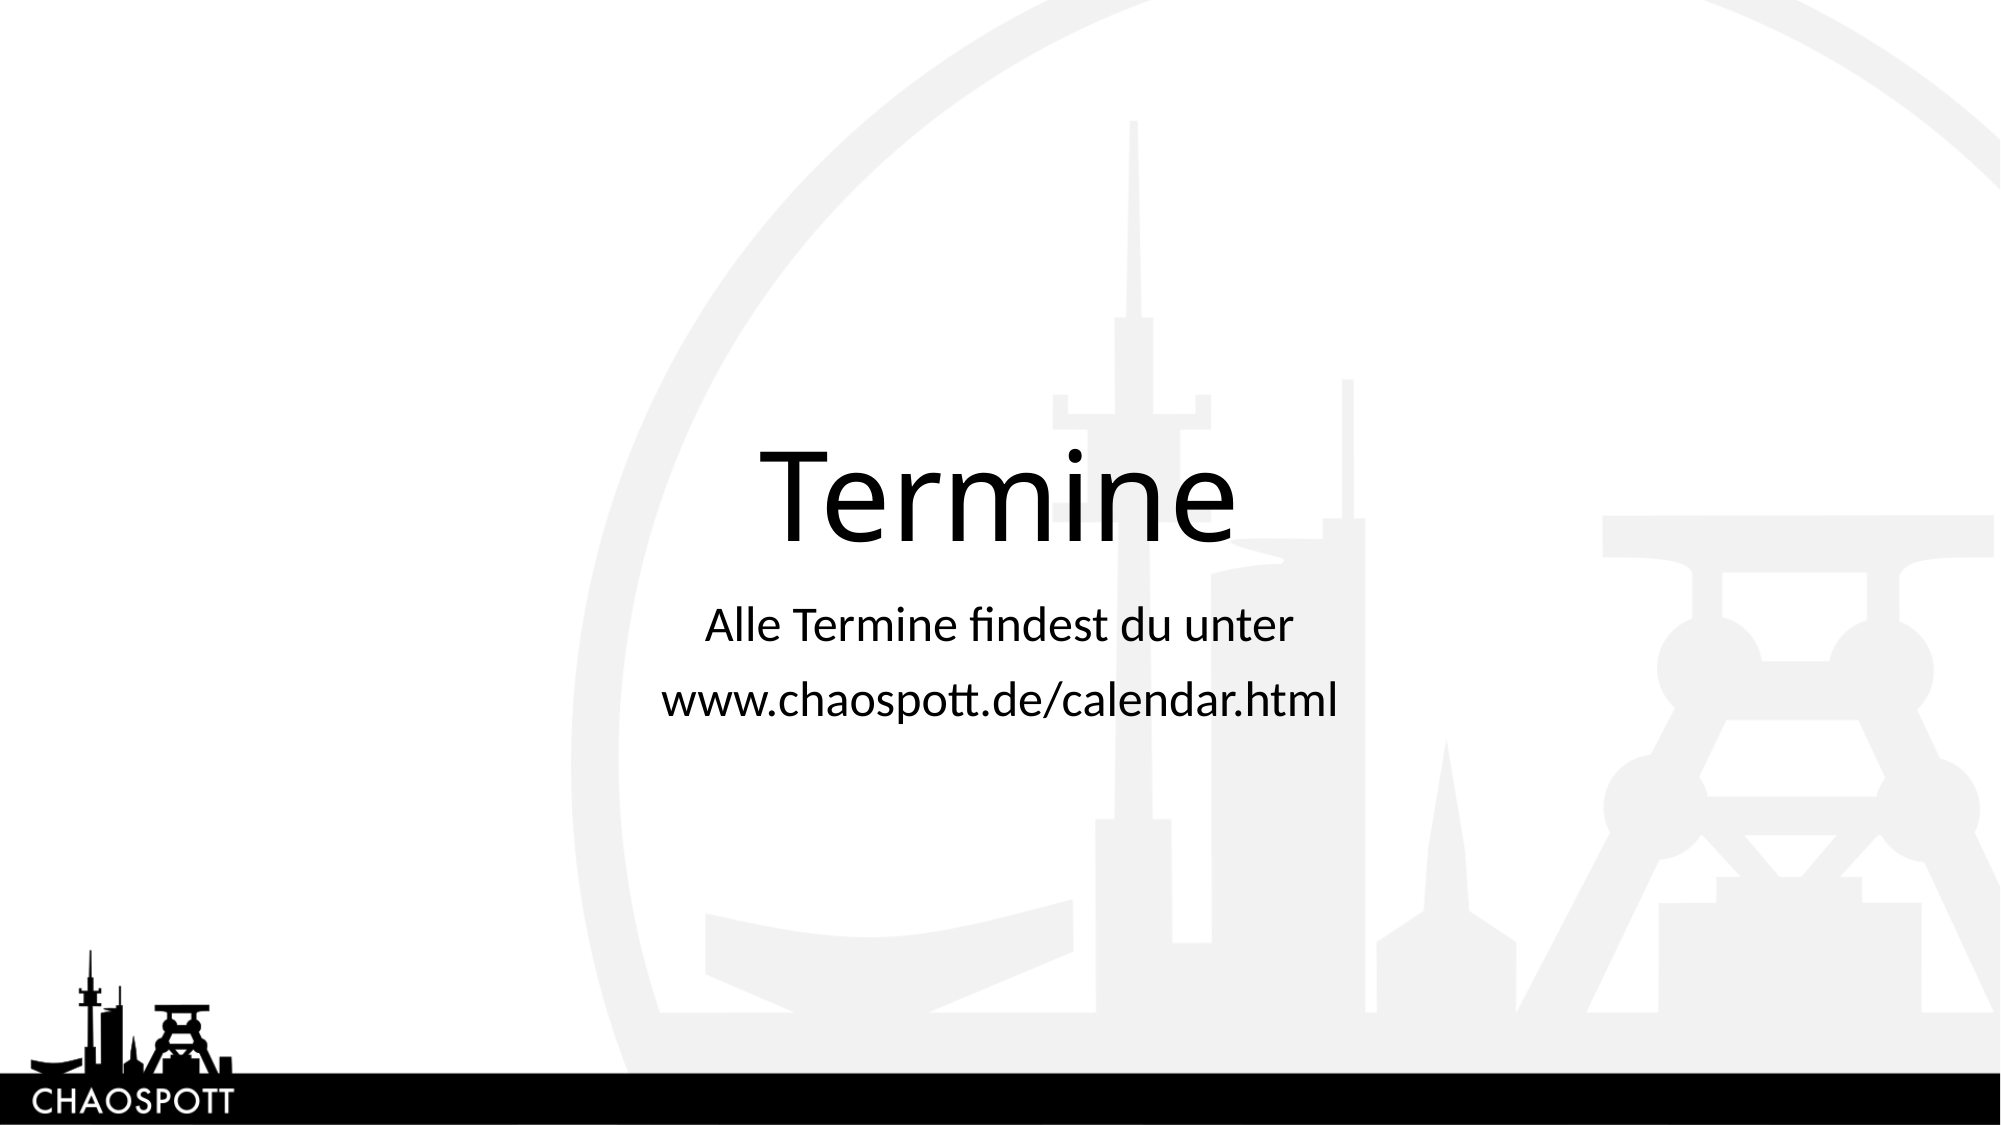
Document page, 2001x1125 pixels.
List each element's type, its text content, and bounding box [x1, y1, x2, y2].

subtitle Alle Termine findest du unter www.chaospott.de/calendar.html [249, 590, 1750, 863]
title Termine [249, 184, 1750, 576]
picture [0, 0, 2001, 1125]
